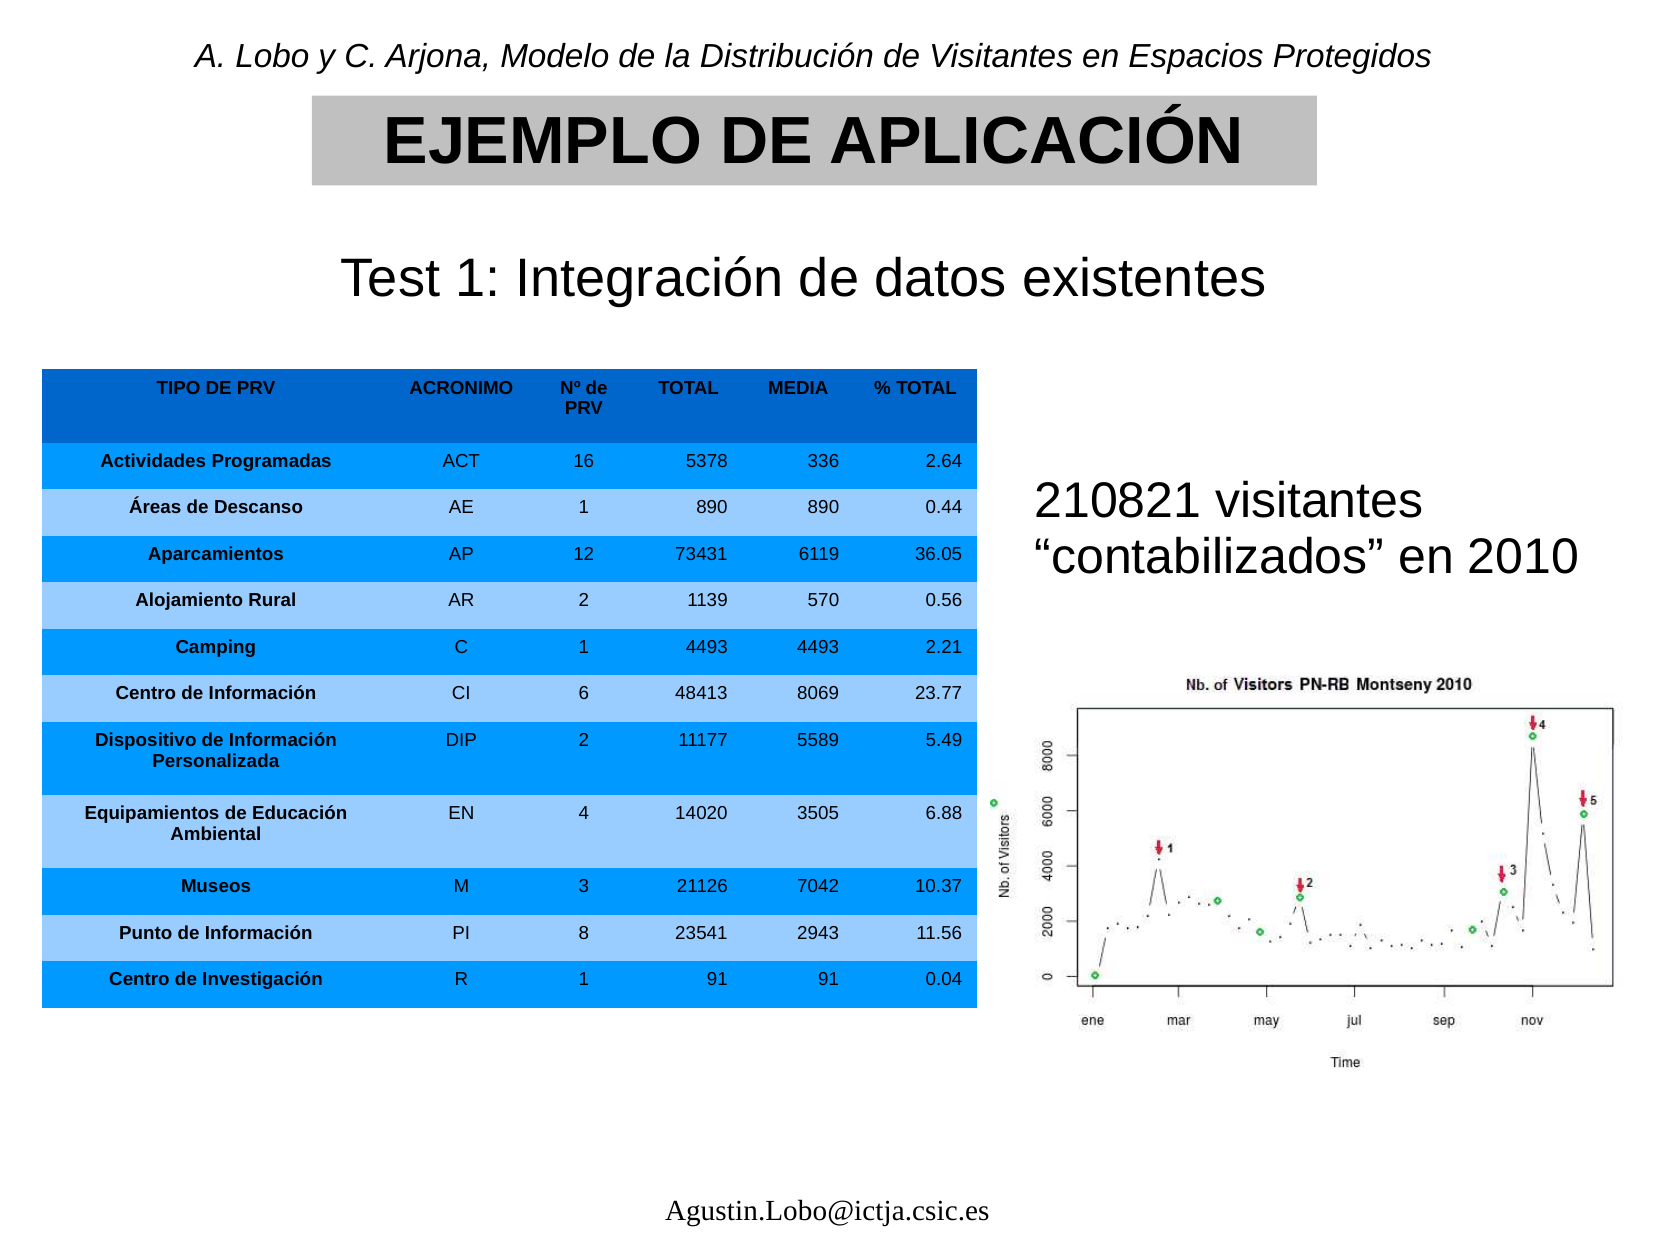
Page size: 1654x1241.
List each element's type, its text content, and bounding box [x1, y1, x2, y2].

table_header Nº de PRV [533, 369, 635, 443]
text_box EJEMPLO DE APLICACIÓN [311, 95, 1317, 186]
table_cell 11177 [635, 722, 743, 795]
table_cell AR [389, 582, 533, 629]
picture [990, 640, 1654, 1096]
table_cell 2 [533, 722, 635, 795]
table_cell 1139 [635, 582, 743, 629]
table_cell 4493 [743, 629, 854, 675]
table_cell 0.04 [854, 961, 977, 1008]
table_cell 91 [635, 961, 743, 1008]
text_box 210821 visitantes “contabilizados” en 2010 [1020, 465, 1621, 592]
table_cell 2.64 [854, 443, 977, 489]
table_cell Alojamiento Rural [42, 582, 389, 629]
table_cell 0.44 [854, 489, 977, 536]
table_cell 23541 [635, 915, 743, 961]
table_cell 36.05 [854, 536, 977, 582]
table_cell 2.21 [854, 629, 977, 675]
table_cell 5.49 [854, 722, 977, 795]
table_cell 73431 [635, 536, 743, 582]
table_cell 6 [533, 675, 635, 722]
table_cell 3 [533, 868, 635, 915]
table_cell 0.56 [854, 582, 977, 629]
table_cell 2943 [743, 915, 854, 961]
table_cell 8 [533, 915, 635, 961]
text_box Test 1: Integración de datos existentes [255, 239, 1371, 316]
table_cell 570 [743, 582, 854, 629]
table_cell M [389, 868, 533, 915]
table_cell 5589 [743, 722, 854, 795]
table_cell 6.88 [854, 795, 977, 868]
table_header ACRONIMO [389, 369, 533, 443]
table_cell 11.56 [854, 915, 977, 961]
table_cell 8069 [743, 675, 854, 722]
table_cell 7042 [743, 868, 854, 915]
table_cell 23.77 [854, 675, 977, 722]
table_header % TOTAL [854, 369, 977, 443]
table_cell Centro de Información [42, 675, 389, 722]
table_cell ACT [389, 443, 533, 489]
table_cell Camping [42, 629, 389, 675]
table_cell Dispositivo de Información Personalizada [42, 722, 389, 795]
table_cell 21126 [635, 868, 743, 915]
table_header TIPO DE PRV [42, 369, 389, 443]
table_cell 890 [635, 489, 743, 536]
table_cell Actividades Programadas [42, 443, 389, 489]
table_cell Aparcamientos [42, 536, 389, 582]
table_cell AP [389, 536, 533, 582]
table_cell 1 [533, 629, 635, 675]
table_cell 3505 [743, 795, 854, 868]
table_cell 48413 [635, 675, 743, 722]
table_cell 2 [533, 582, 635, 629]
table_cell 4 [533, 795, 635, 868]
table_cell EN [389, 795, 533, 868]
table_cell 1 [533, 489, 635, 536]
table_header TOTAL [635, 369, 743, 443]
table_cell 1 [533, 961, 635, 1008]
table_cell 6119 [743, 536, 854, 582]
table_cell Museos [42, 868, 389, 915]
table_cell 336 [743, 443, 854, 489]
table_cell 890 [743, 489, 854, 536]
table_cell 10.37 [854, 868, 977, 915]
table_cell 16 [533, 443, 635, 489]
table_header MEDIA [743, 369, 854, 443]
table_cell DIP [389, 722, 533, 795]
table_cell 91 [743, 961, 854, 1008]
table_cell 12 [533, 536, 635, 582]
table_cell Punto de Información [42, 915, 389, 961]
table_cell 5378 [635, 443, 743, 489]
table_cell 14020 [635, 795, 743, 868]
table_cell Equipamientos de Educación Ambiental [42, 795, 389, 868]
table_cell 4493 [635, 629, 743, 675]
table_cell Centro de Investigación [42, 961, 389, 1008]
table_cell Áreas de Descanso [42, 489, 389, 536]
table_cell AE [389, 489, 533, 536]
table_cell R [389, 961, 533, 1008]
table_cell PI [389, 915, 533, 961]
table_cell C [389, 629, 533, 675]
table_cell CI [389, 675, 533, 722]
